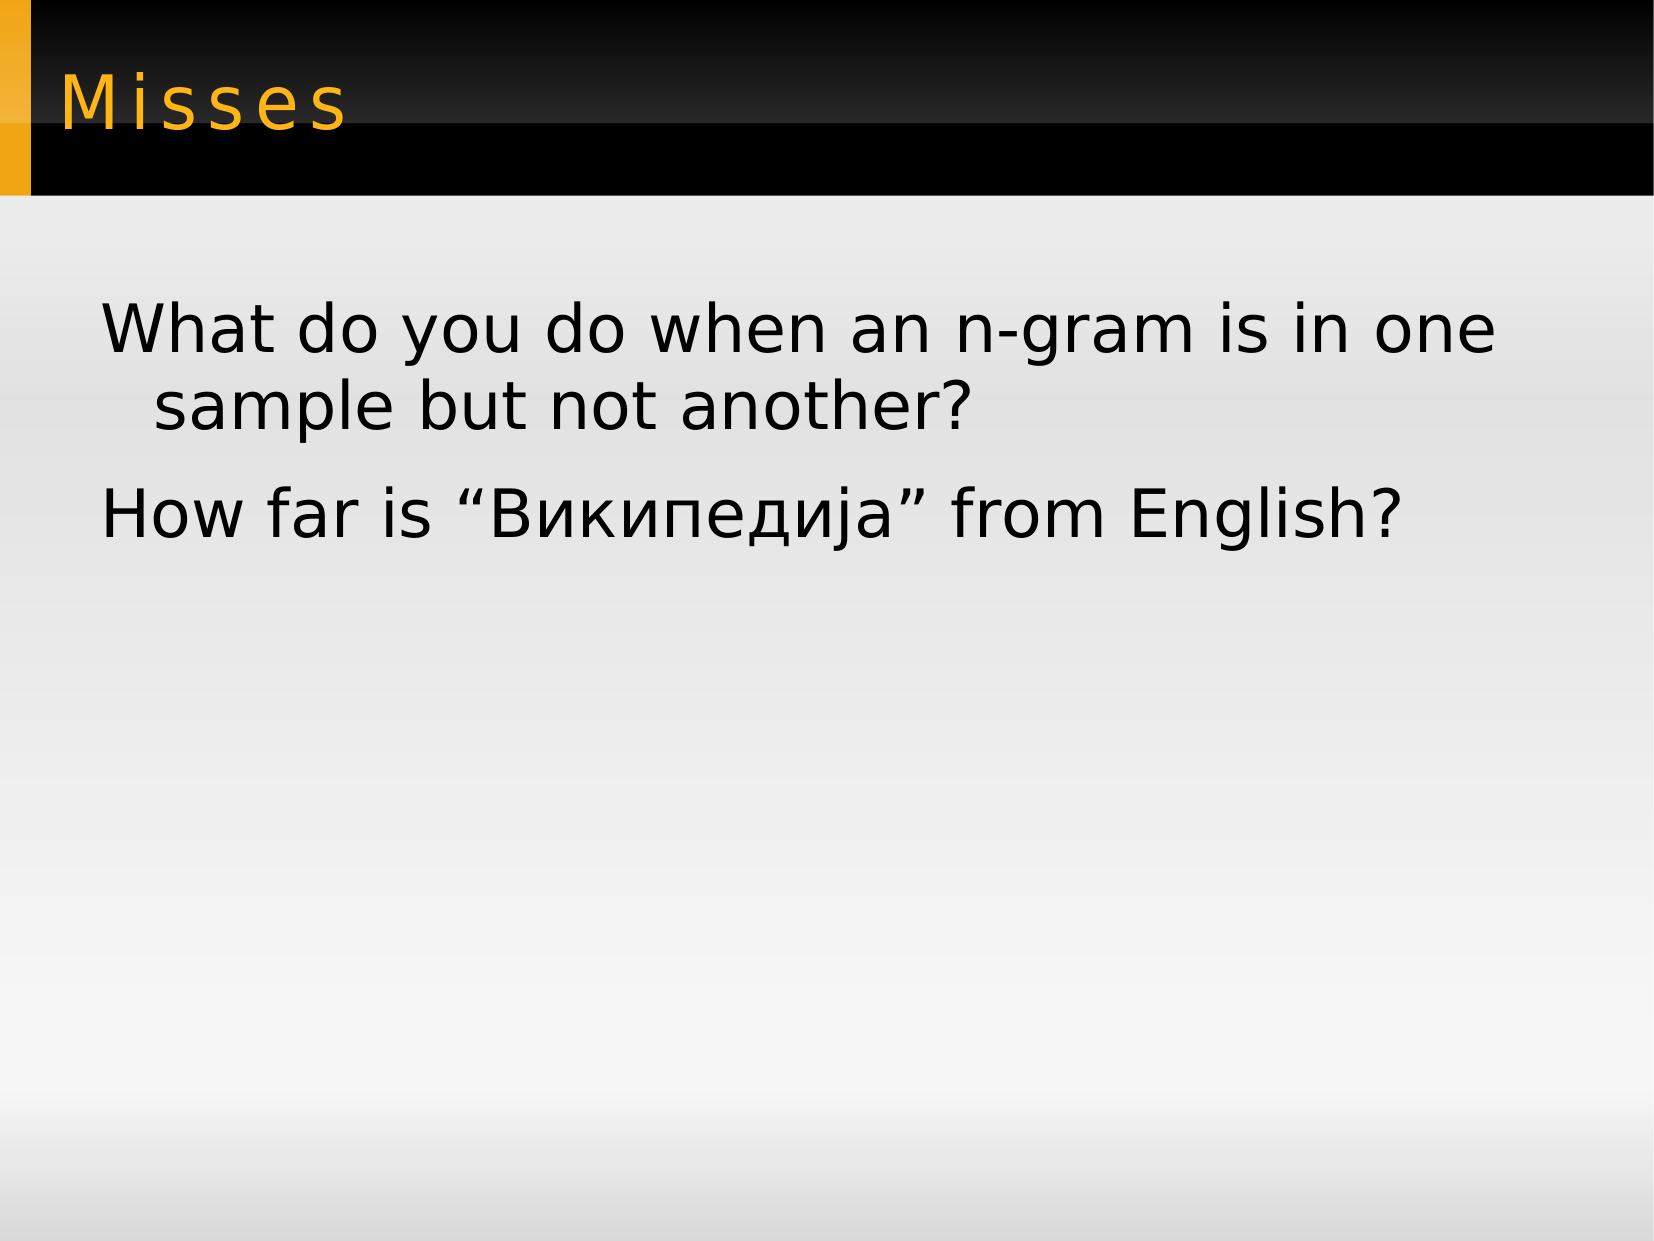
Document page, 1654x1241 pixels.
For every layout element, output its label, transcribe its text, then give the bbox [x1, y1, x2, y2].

list What do you do when an n-gram is in one sample but not another? How far is “Википедија” from English? [82, 290, 1571, 1109]
picture [0, 0, 1654, 1241]
title Misses [59, 29, 1270, 178]
